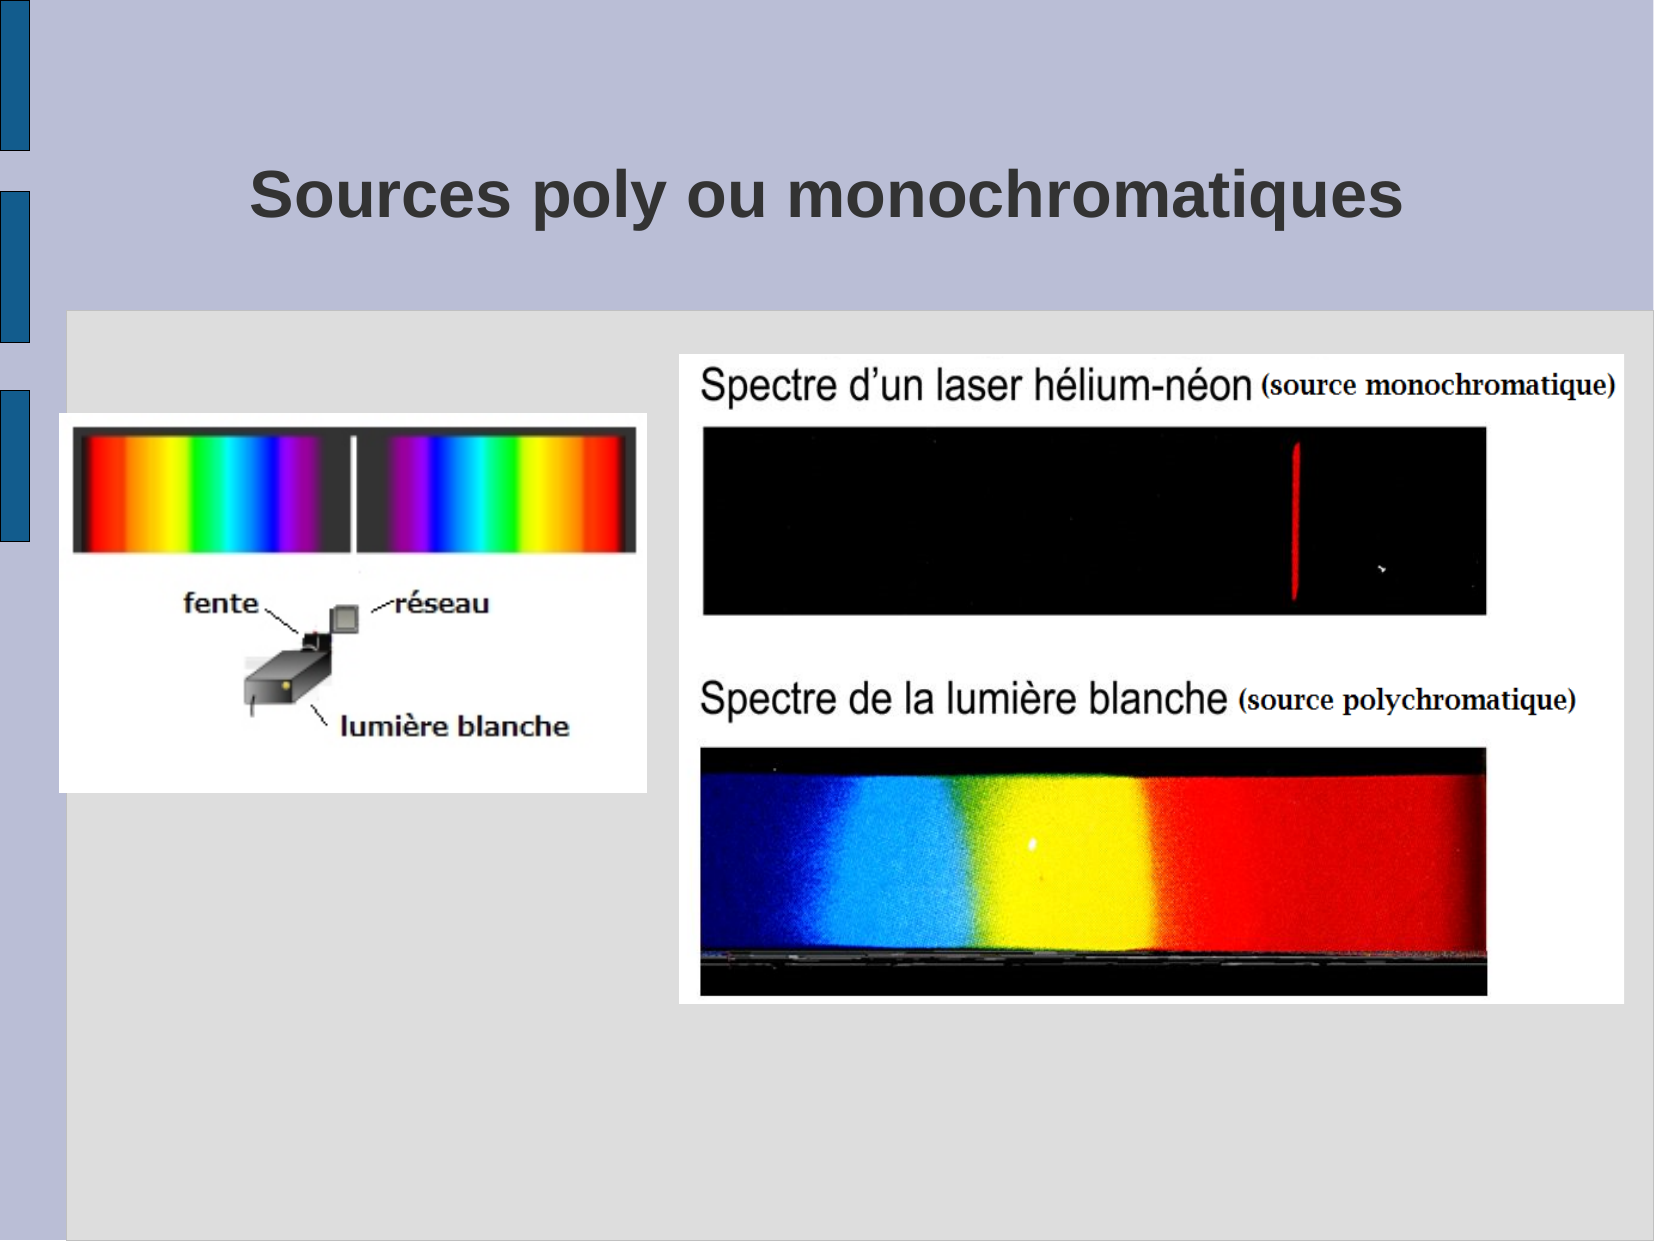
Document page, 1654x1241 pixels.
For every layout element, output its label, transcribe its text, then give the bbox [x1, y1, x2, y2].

picture [679, 354, 1625, 1004]
picture [59, 413, 647, 793]
title Sources poly ou monochromatiques [121, 91, 1534, 299]
